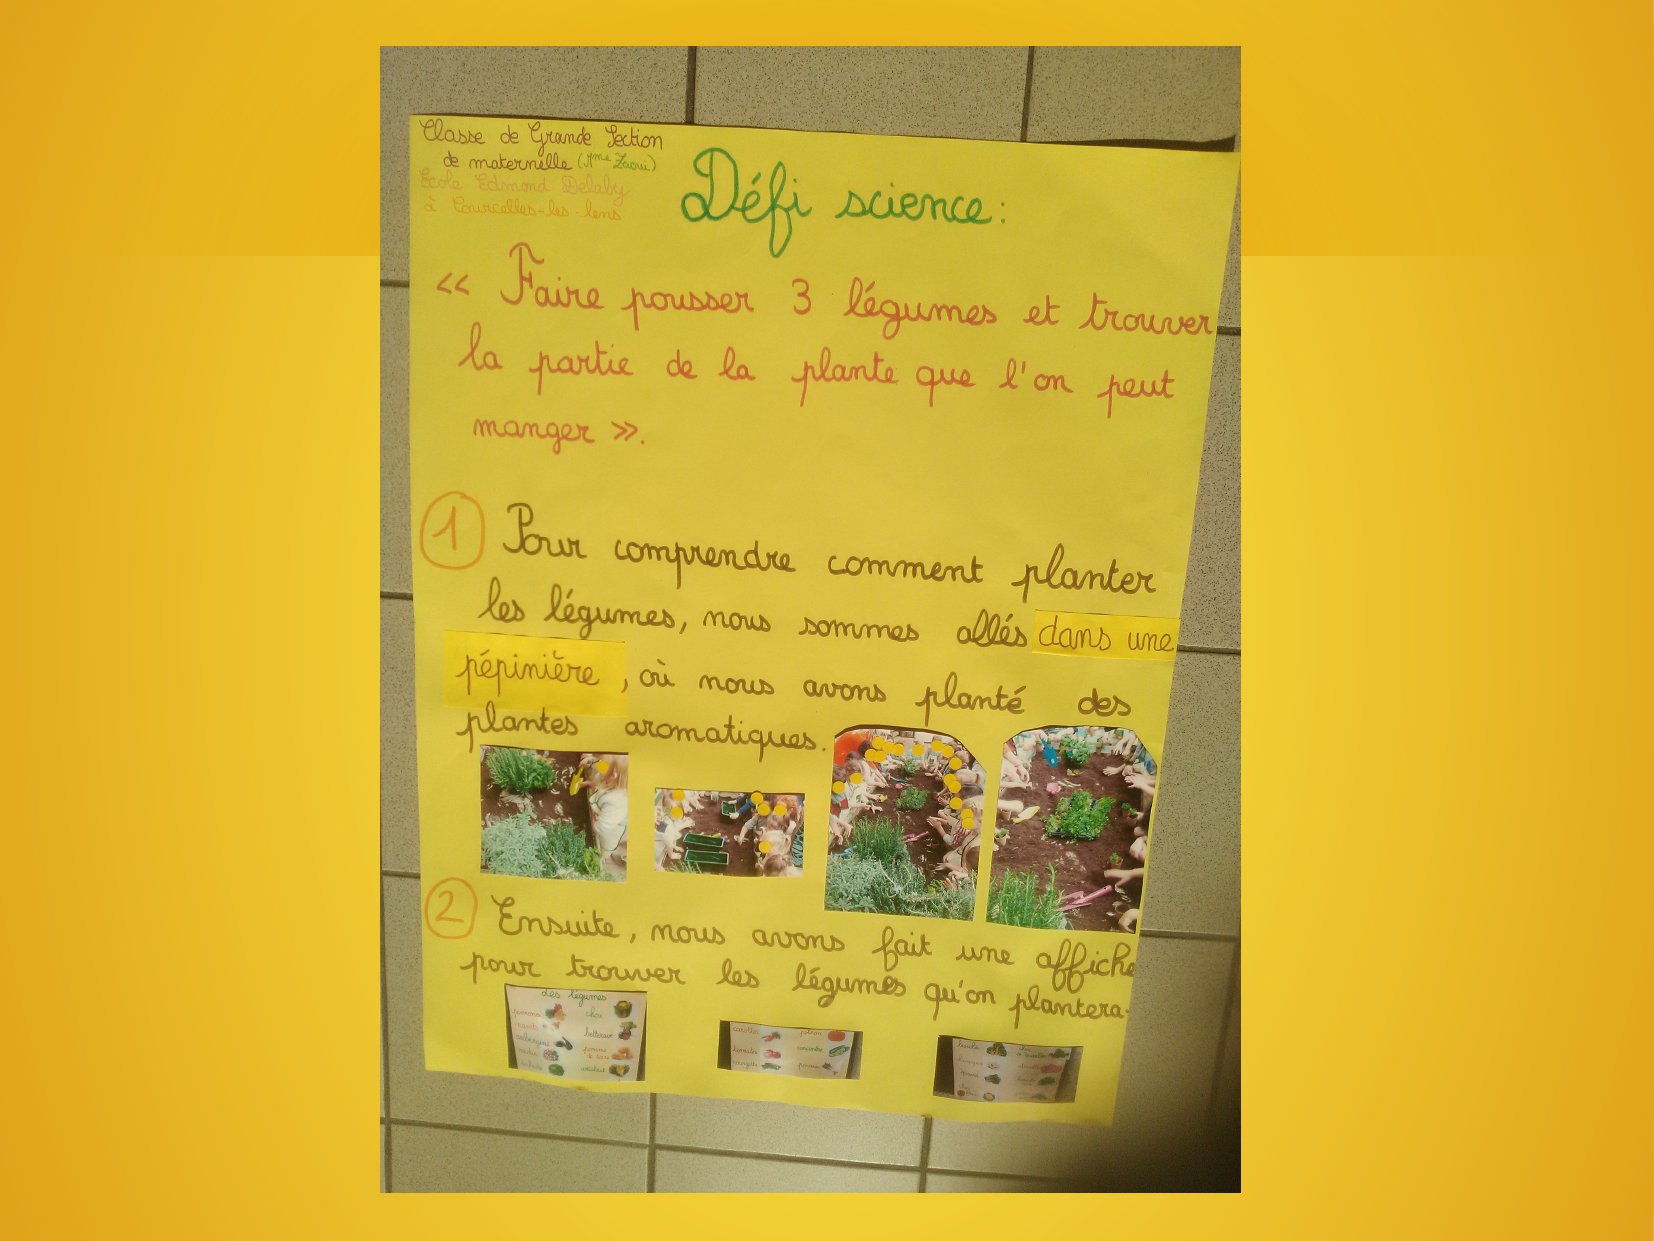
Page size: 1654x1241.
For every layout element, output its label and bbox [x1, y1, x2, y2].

picture [380, 46, 1241, 1193]
